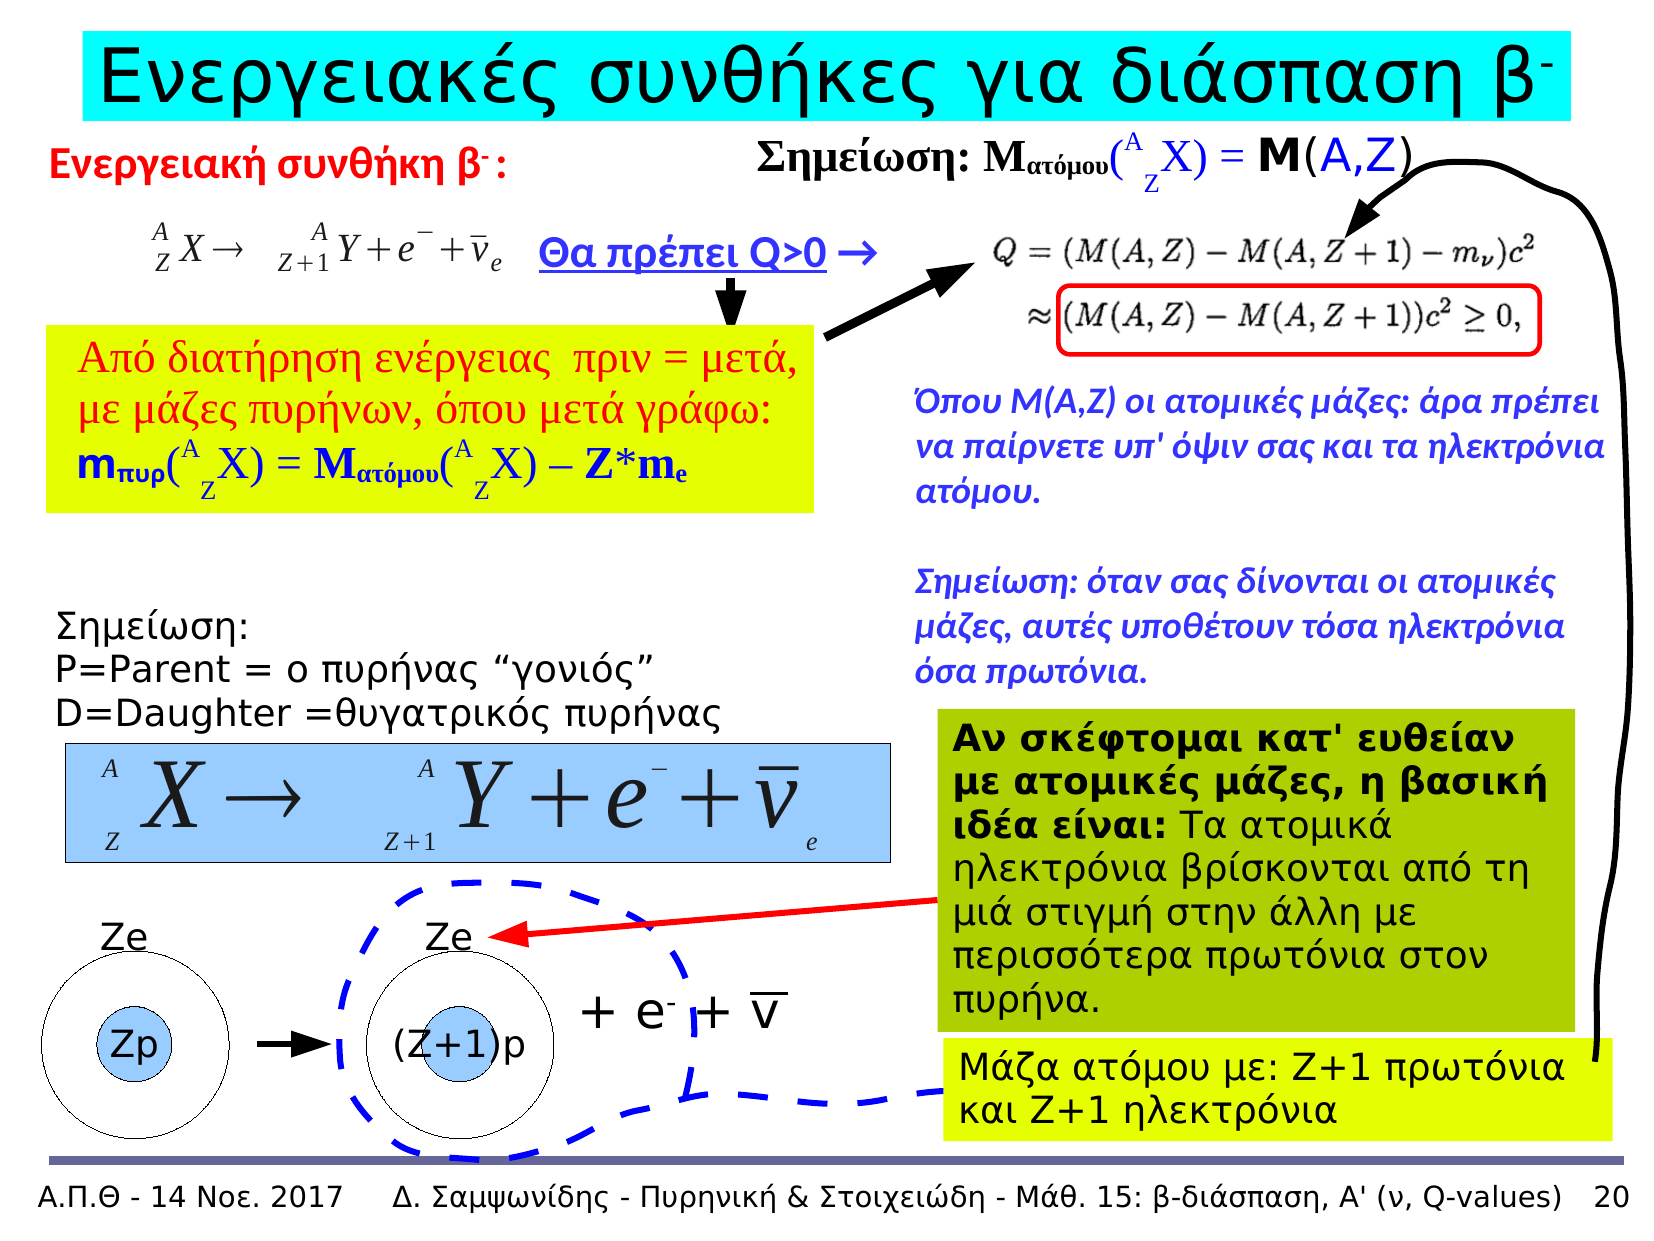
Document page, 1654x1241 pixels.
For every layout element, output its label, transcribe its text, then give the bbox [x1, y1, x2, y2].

text_box Από διατήρηση ενέργειας πριν = μετά, με μάζες πυρήνων, όπου μετά γράφω: mπυρ(ΑΖΧ) = Ματόμου(ΑΖΧ) – Ζ*me [46, 324, 813, 514]
text_box Μάζα ατόμου με: Ζ+1 πρωτόνια και Ζ+1 ηλεκτρόνια [943, 1038, 1613, 1142]
text_box [831, 743, 891, 863]
picture [1095, 229, 1549, 339]
text_box Ze [85, 907, 236, 967]
text_box Ενεργειακή συνθήκη β- : [33, 125, 741, 196]
text_box Θα πρέπει Q>0 → [523, 214, 1095, 285]
chart [90, 724, 831, 865]
picture [1061, 288, 1537, 339]
text_box Όπου Μ(Α,Ζ) οι ατομικές μάζες: άρα πρέπει να παίρνετε υπ' όψιν σας και τα ηλεκτρόνια ατόμου. Σημείωση: όταν σας δίνονται οι ατομικές μάζες, αυτές υποθέτουν τόσα ηλεκτρόνια όσα πρωτόνια. [900, 368, 1627, 700]
text_box Σημείωση: P=Parent = ο πυρήνας “γονιός” D=Daughter =θυγατρικός πυρήνας [39, 597, 739, 745]
text_box Αν σκέφτομαι κατ' ευθείαν με ατομικές μάζες, η βασική ιδέα είναι: Τα ατομικά ηλεκτρόνια βρίσκονται από τη μιά στιγμή στην άλλη με περισσότερα πρωτόνια στον πυρήνα. [937, 708, 1576, 1032]
text_box Σημείωση: Ματόμου(ΑΖΧ) = Μ(Α,Ζ) [741, 119, 1442, 206]
chart [140, 218, 517, 278]
picture [988, 285, 1061, 339]
title Ενεργειακές συνθήκες για διάσπαση β- [82, 31, 1571, 121]
text_box + e- + v [562, 975, 1163, 1050]
text_box (Z+1)p [421, 1006, 495, 1082]
text_box Ze [409, 908, 560, 967]
text_box [65, 745, 90, 863]
text_box Zp [96, 1006, 172, 1082]
